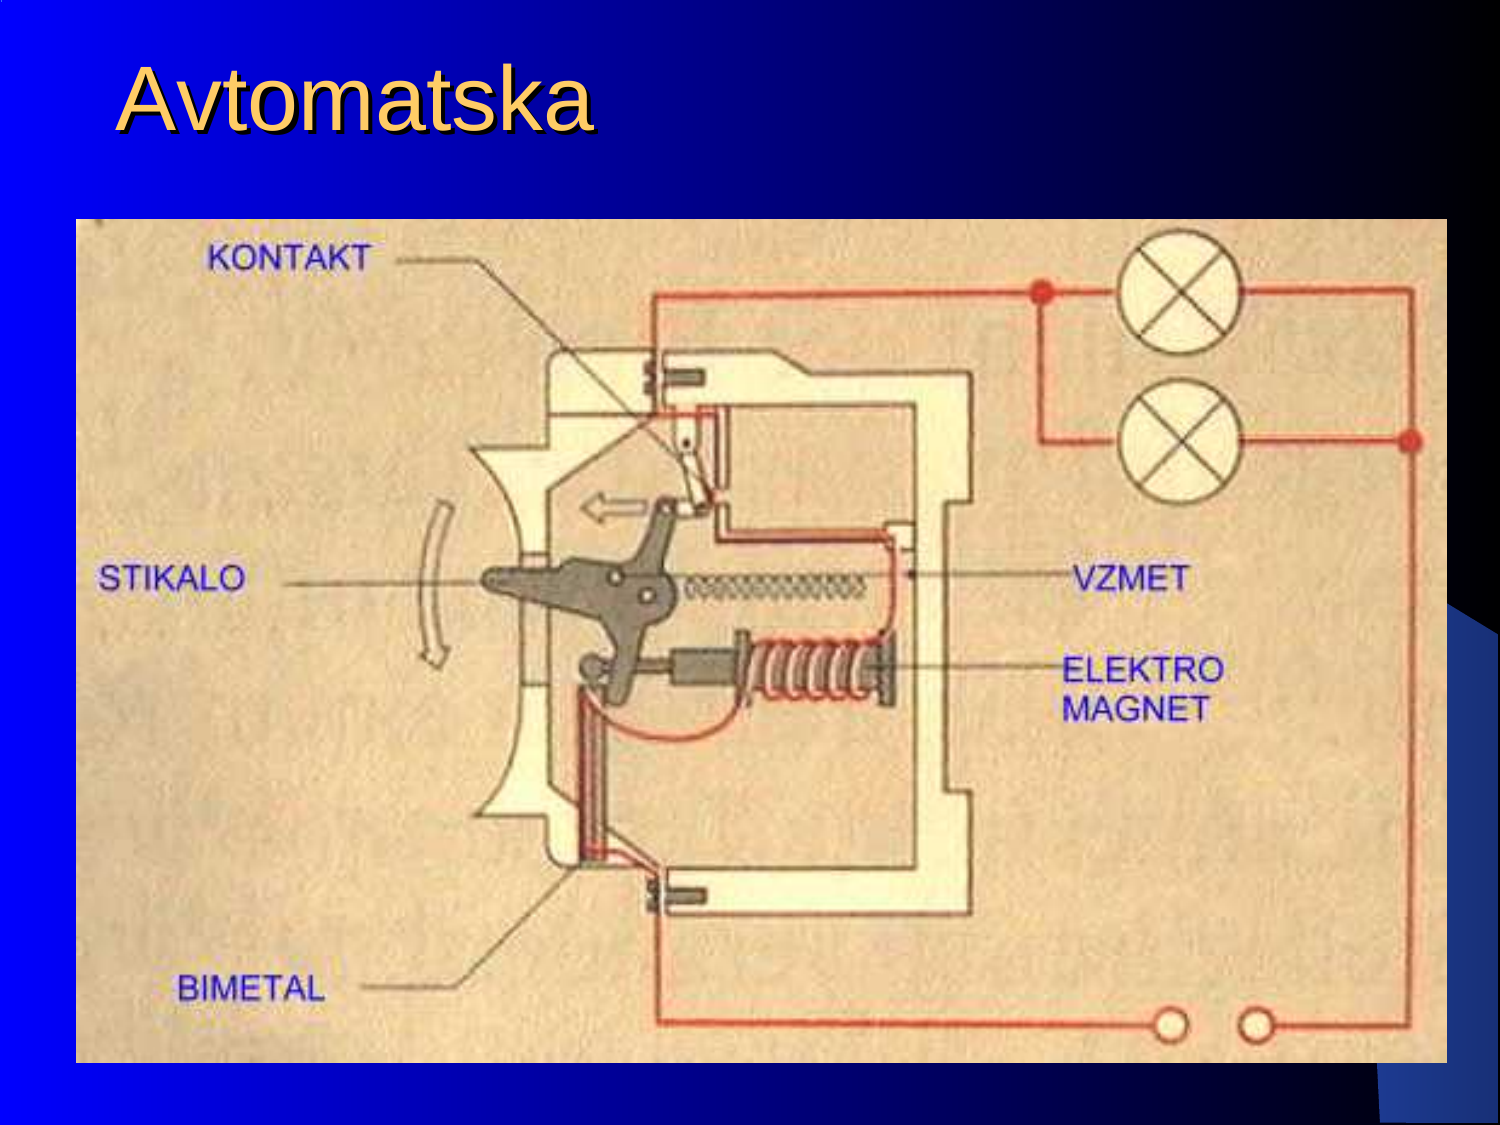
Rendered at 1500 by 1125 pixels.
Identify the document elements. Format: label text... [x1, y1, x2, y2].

title Avtomatska [100, 0, 1426, 188]
picture [76, 219, 1447, 1063]
